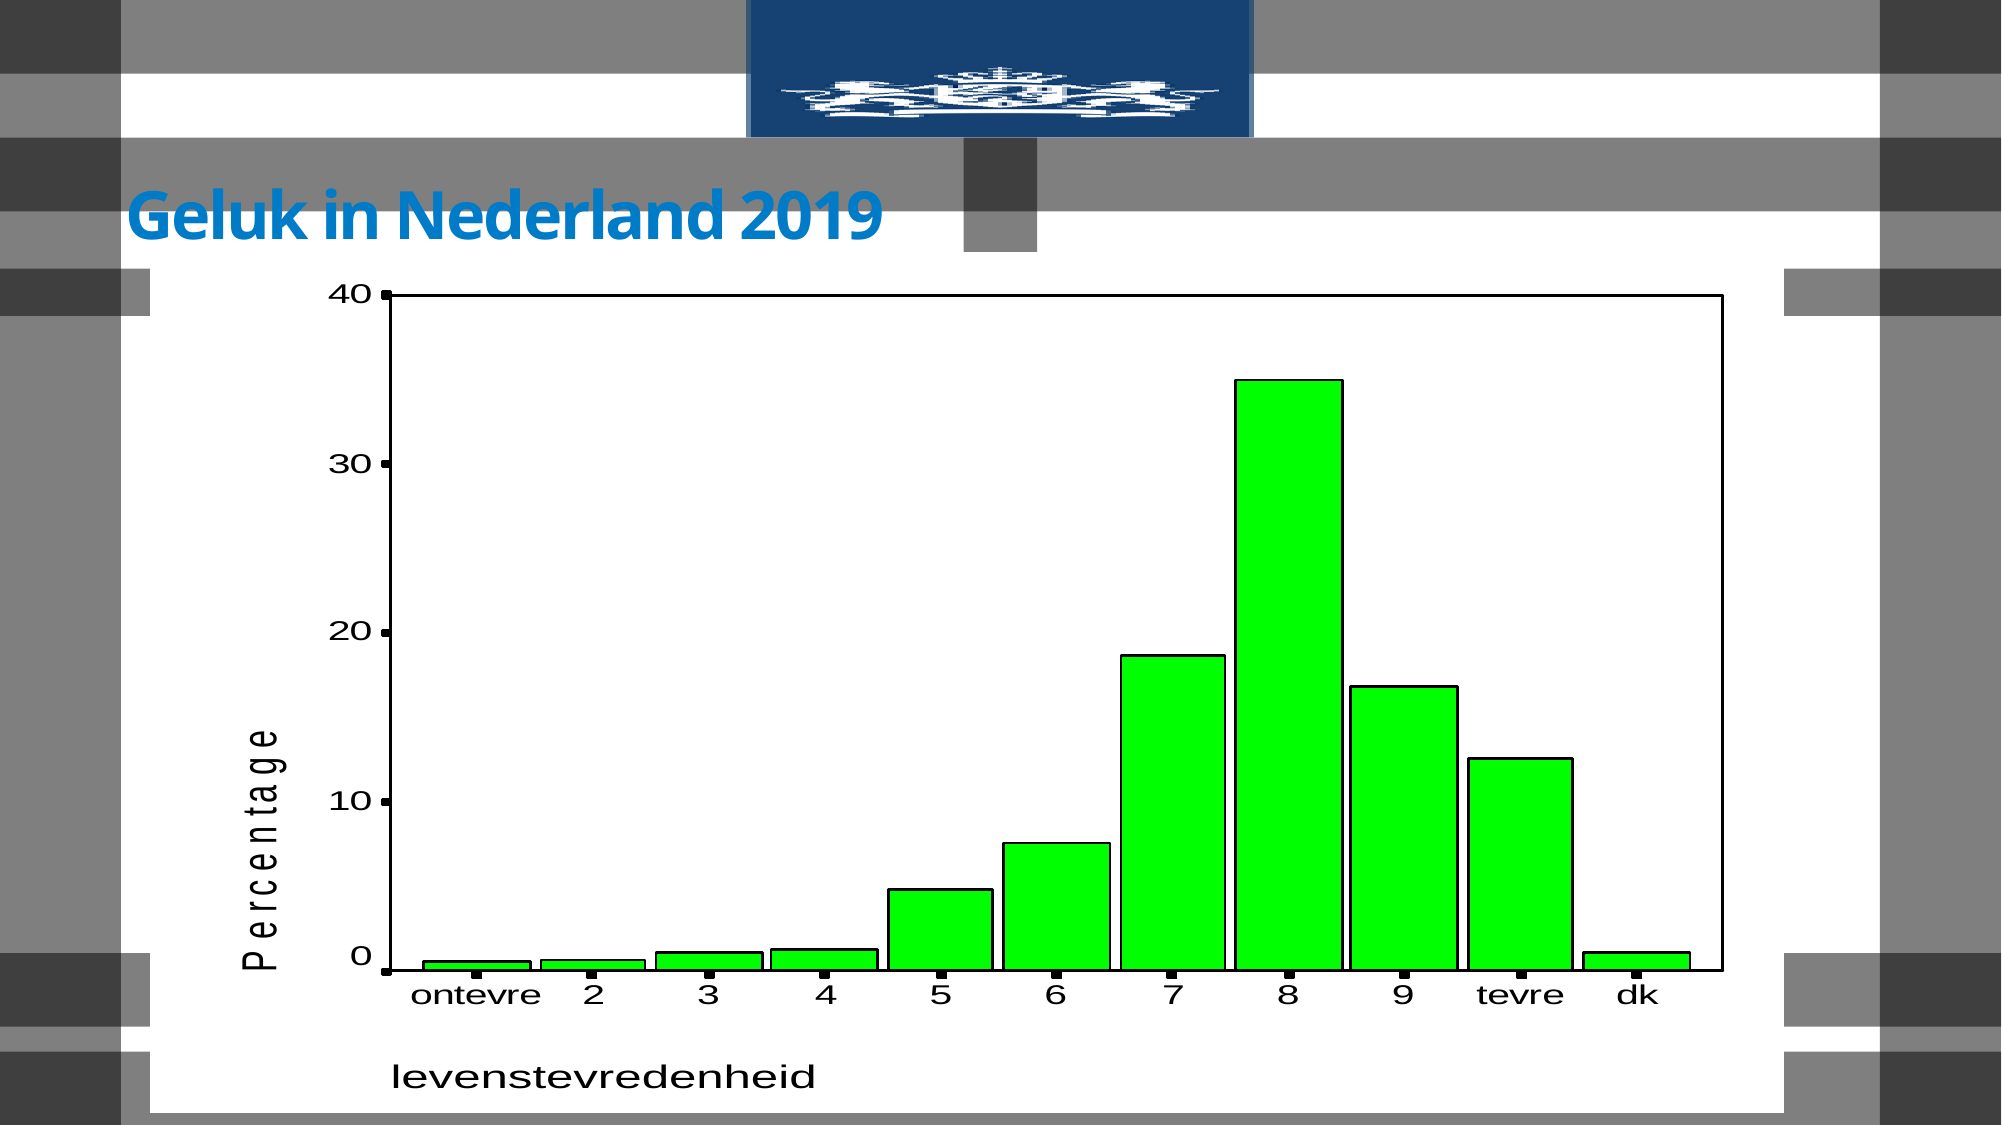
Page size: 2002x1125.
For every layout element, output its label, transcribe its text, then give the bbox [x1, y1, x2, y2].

chart [150, 252, 1784, 1113]
title Geluk in Nederland 2019 [125, 172, 1885, 238]
